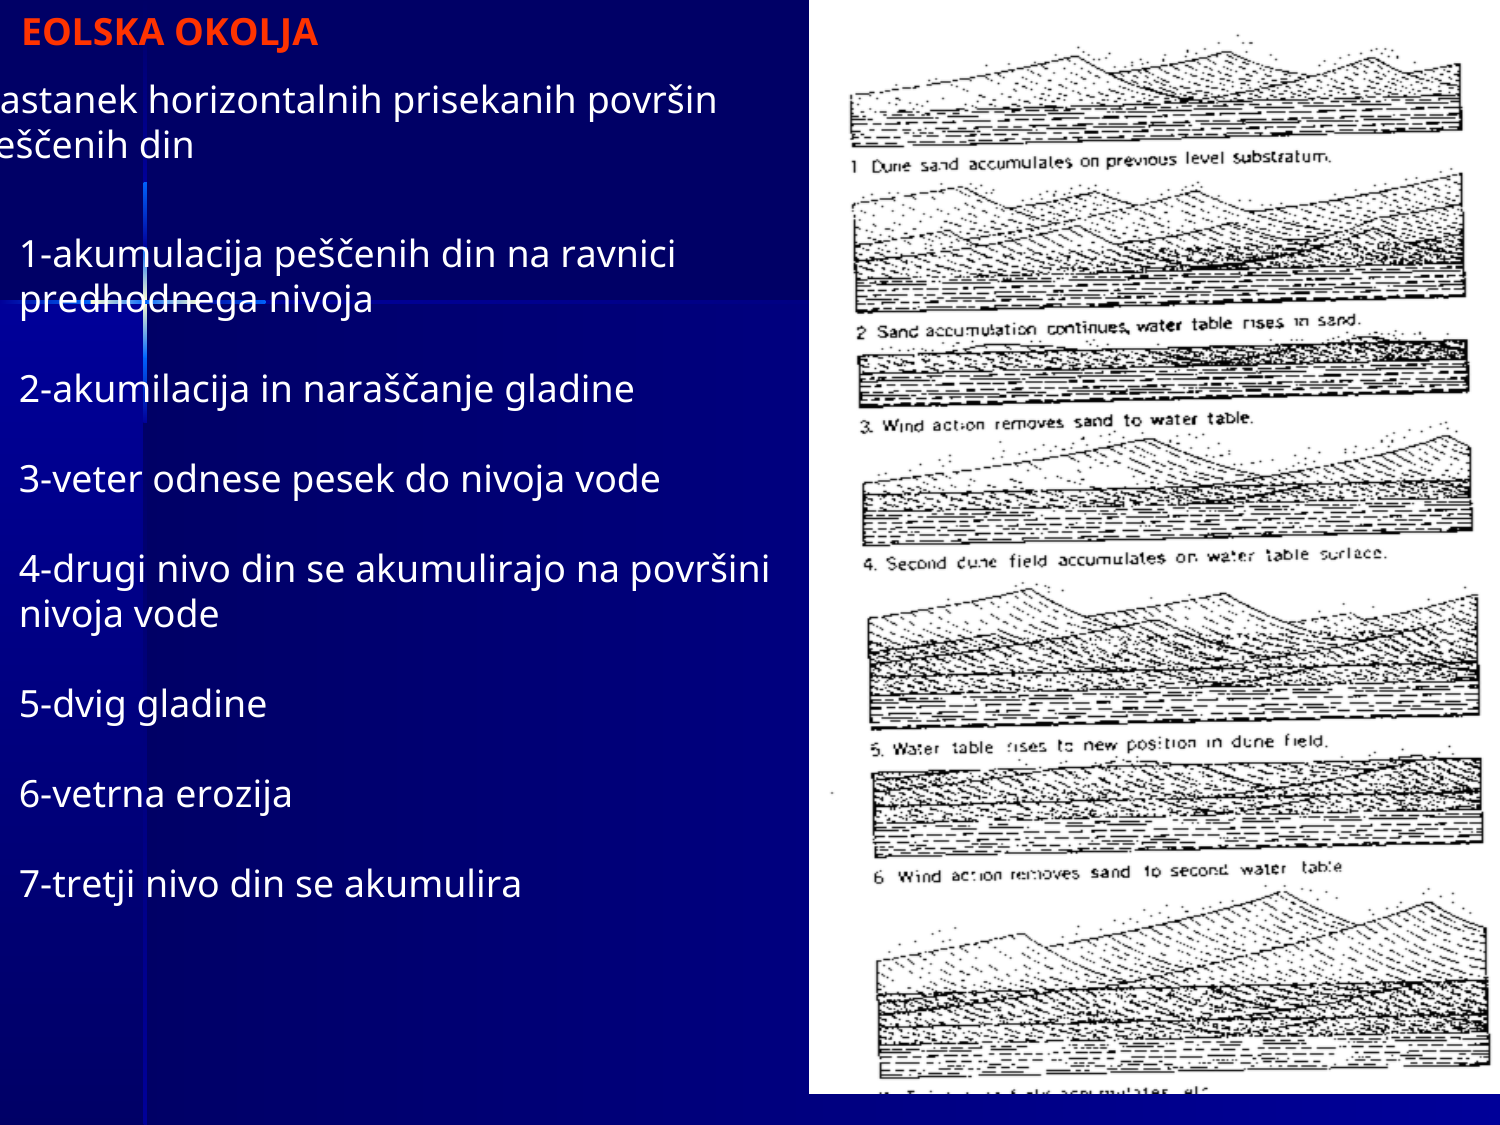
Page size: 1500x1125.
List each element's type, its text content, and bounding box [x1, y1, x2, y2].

text_box 1-akumulacija peščenih din na ravnici predhodnega nivoja 2-akumilacija in naraščanje gladine 3-veter odnese pesek do nivoja vode 4-drugi nivo din se akumulirajo na površini nivoja vode 5-dvig gladine 6-vetrna erozija 7-tretji nivo din se akumulira [4, 222, 797, 913]
text_box Nastanek horizontalnih prisekanih površin peščenih din [0, 68, 744, 175]
text_box EOLSKA OKOLJA [6, 0, 334, 61]
picture [809, 0, 1500, 1094]
